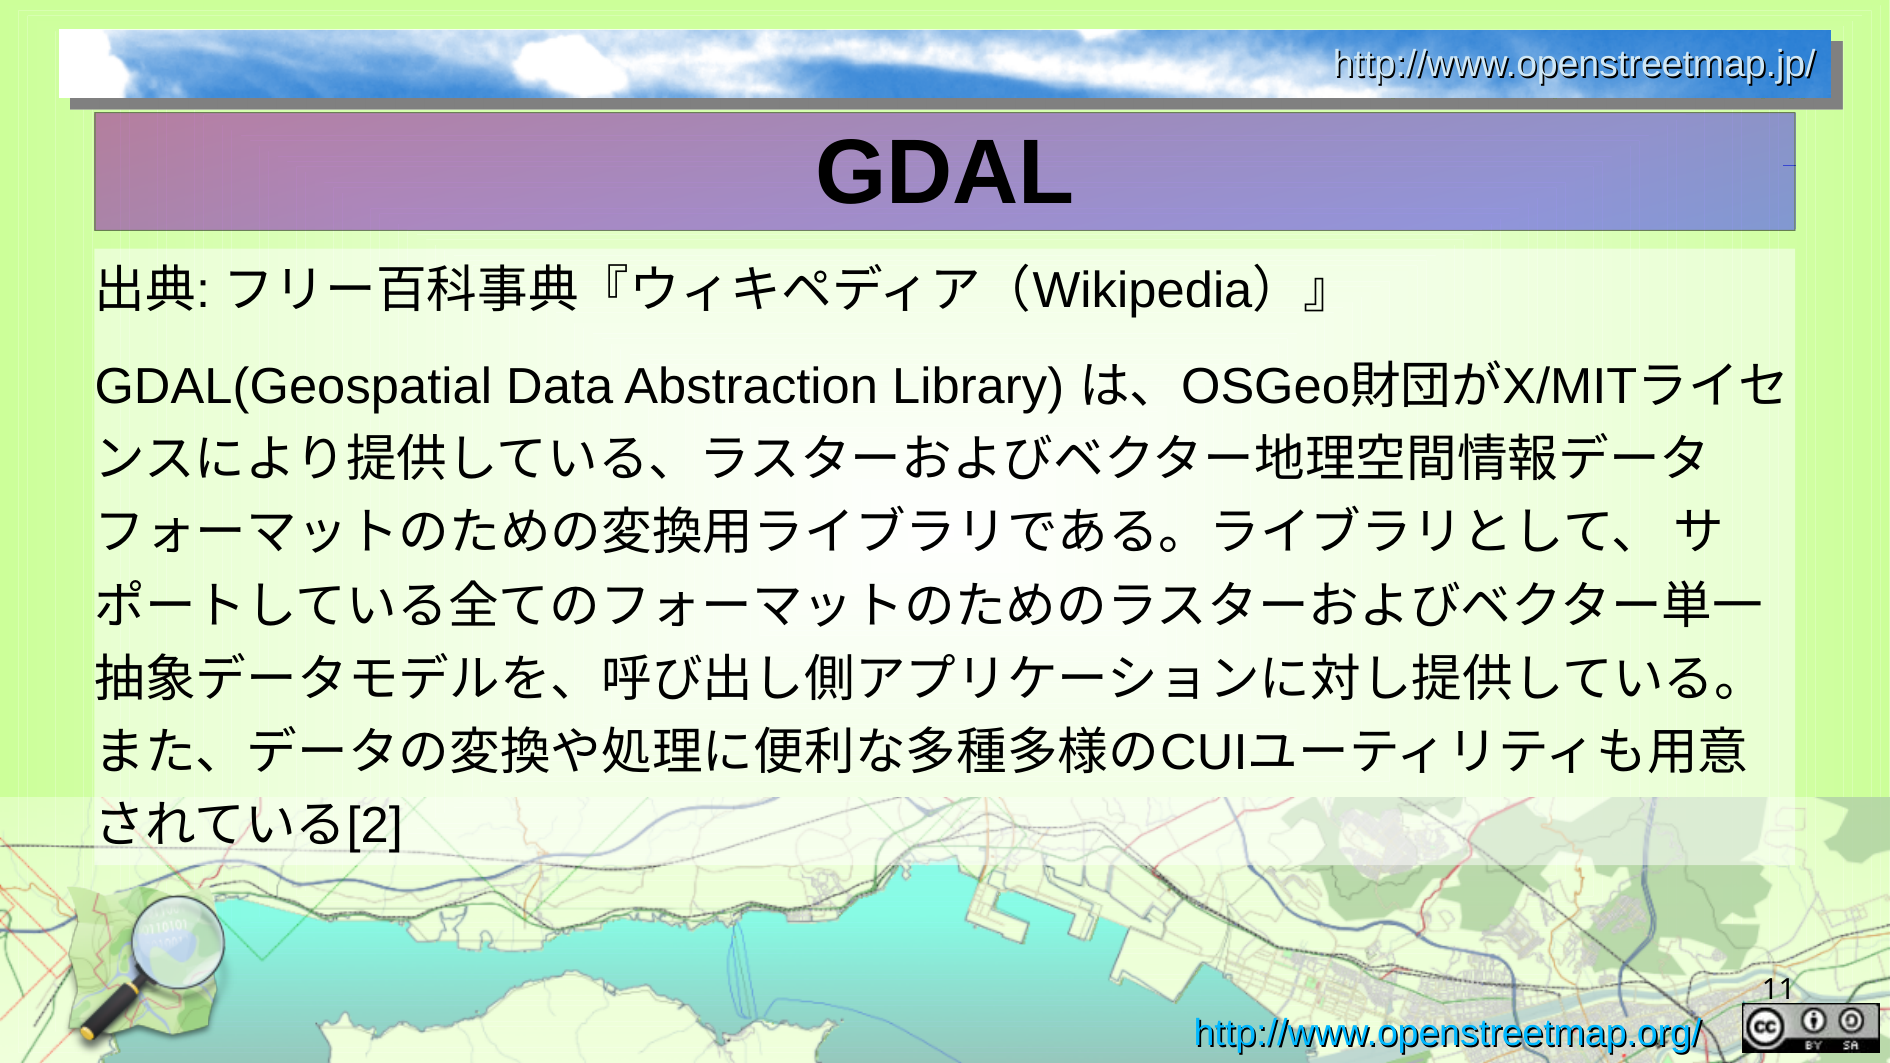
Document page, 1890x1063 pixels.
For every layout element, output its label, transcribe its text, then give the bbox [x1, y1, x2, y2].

title GDAL [94, 112, 1796, 231]
list 出典: フリー百科事典『ウィキペディア（Wikipedia）』 GDAL(Geospatial Data Abstraction Library) は、OSGeo財団がX/MITライセンスにより提供している、ラスターおよびベクター地理空間情報データフォーマットのための変換用ライブラリである。ライブラリとして、 サポートしている全てのフォーマットのためのラスターおよびベクター単一抽象データモデルを、呼び出し側アプリケーションに対し提供している。また、データの変換や処理に便利な多種多様のCUIユーティリティも用意されている[2] [94, 248, 1796, 866]
picture [59, 29, 1831, 98]
picture [0, 797, 1890, 1063]
